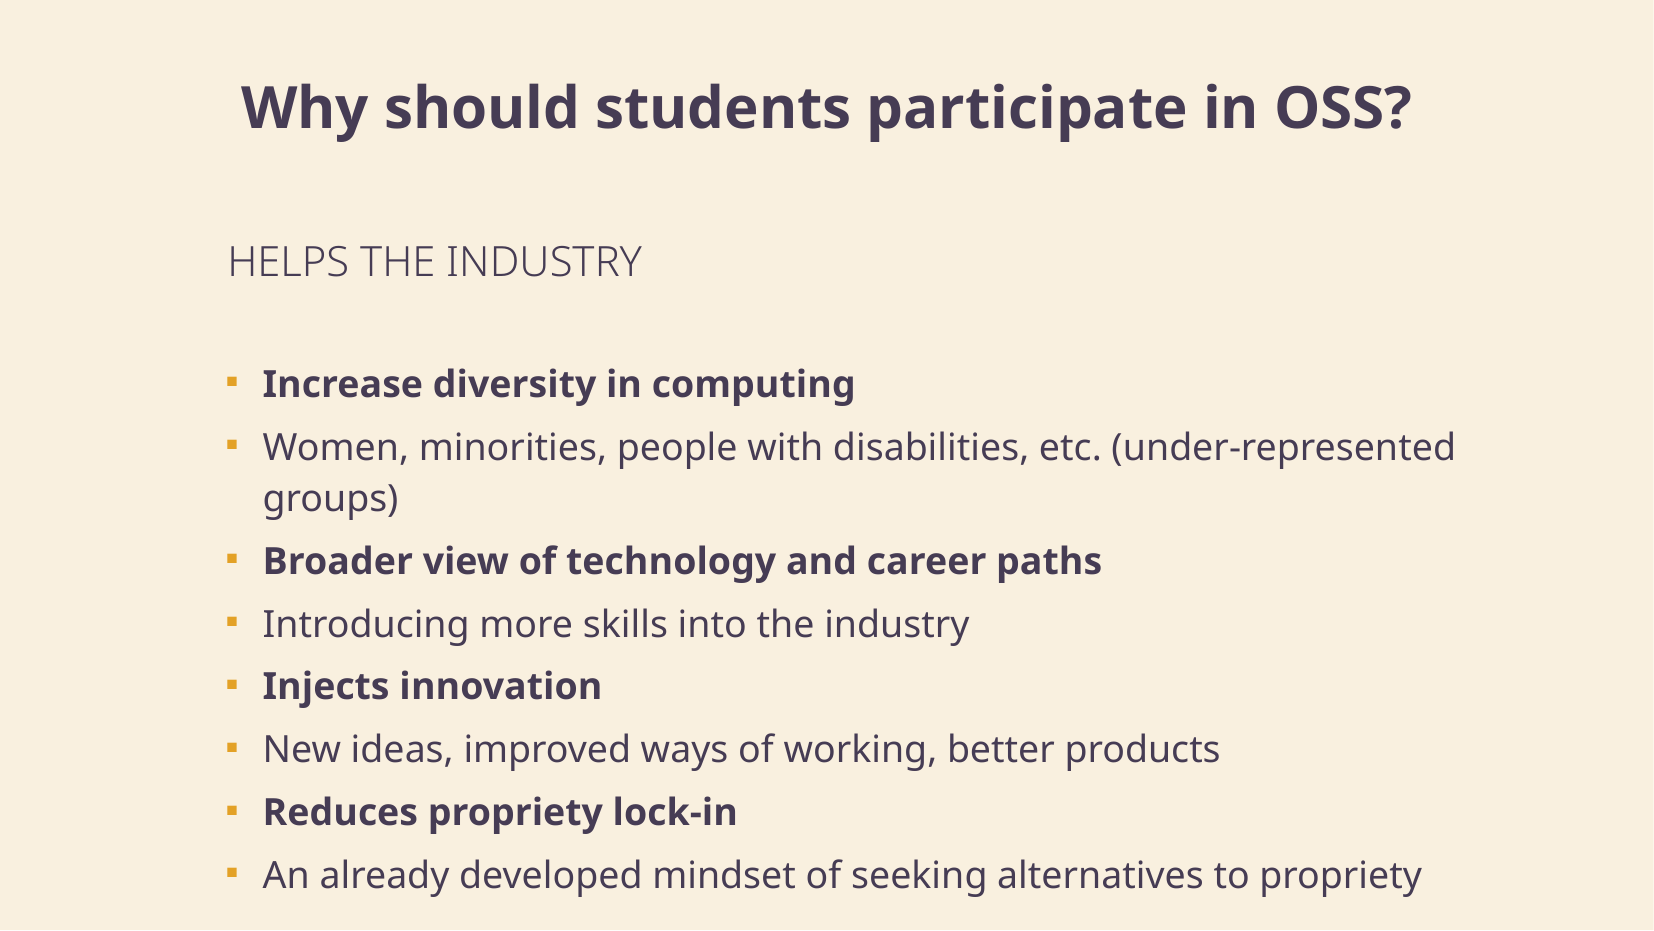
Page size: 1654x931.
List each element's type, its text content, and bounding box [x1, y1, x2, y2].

text_box HELPS THE INDUSTRY Increase diversity in computing Women, minorities, people with disabilities, etc. (under-represented groups) Broader view of technology and career paths Introducing more skills into the industry Injects innovation New ideas, improved ways of working, better products Reduces propriety lock-in An already developed mindset of seeking alternatives to propriety [212, 224, 1536, 866]
text_box Why should students participate in OSS? [171, 59, 1483, 166]
